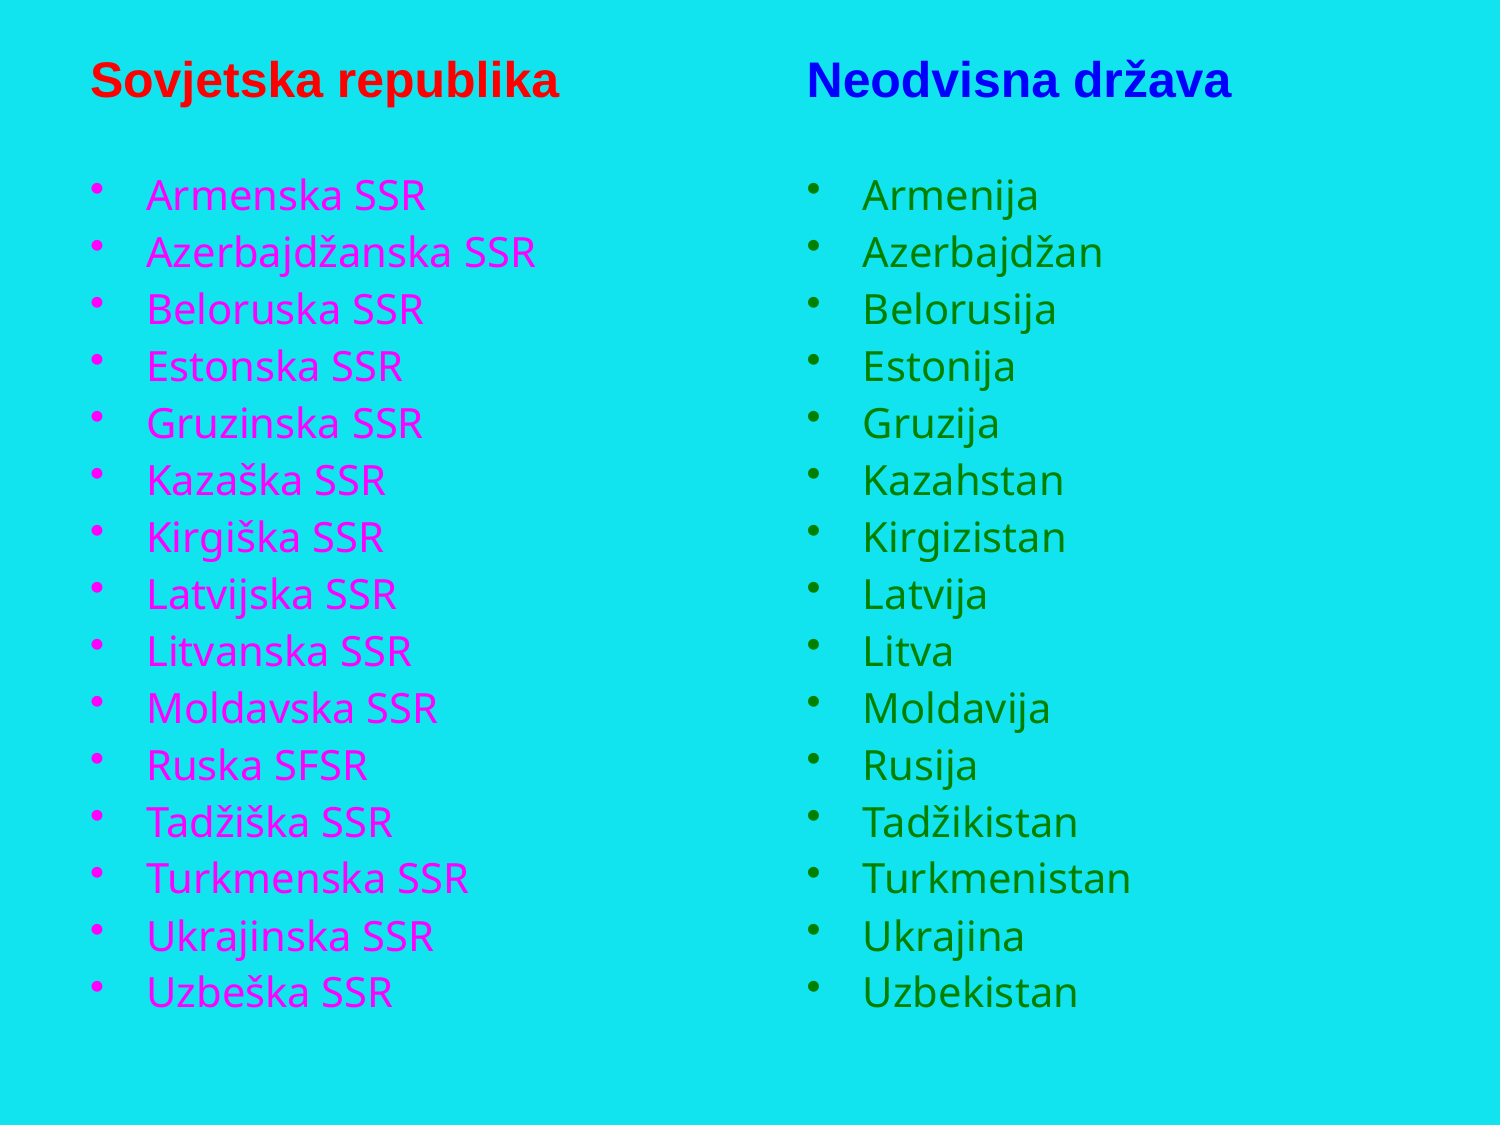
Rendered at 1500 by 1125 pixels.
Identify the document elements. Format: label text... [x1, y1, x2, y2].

table_cell Armenska SSR Azerbajdžanska SSR Beloruska SSR Estonska SSR Gruzinska SSR Kazaška SSR Kirgiška SSR Latvijska SSR Litvanska SSR Moldavska SSR Ruska SFSR Tadžiška SSR Turkmenska SSR Ukrajinska SSR Uzbeška SSR [75, 116, 792, 1028]
table_header Sovjetska republika [75, 45, 792, 116]
table_header Neodvisna država [792, 45, 1425, 116]
table_cell Armenija Azerbajdžan Belorusija Estonija Gruzija Kazahstan Kirgizistan Latvija Litva Moldavija Rusija Tadžikistan Turkmenistan Ukrajina Uzbekistan [792, 116, 1425, 1028]
